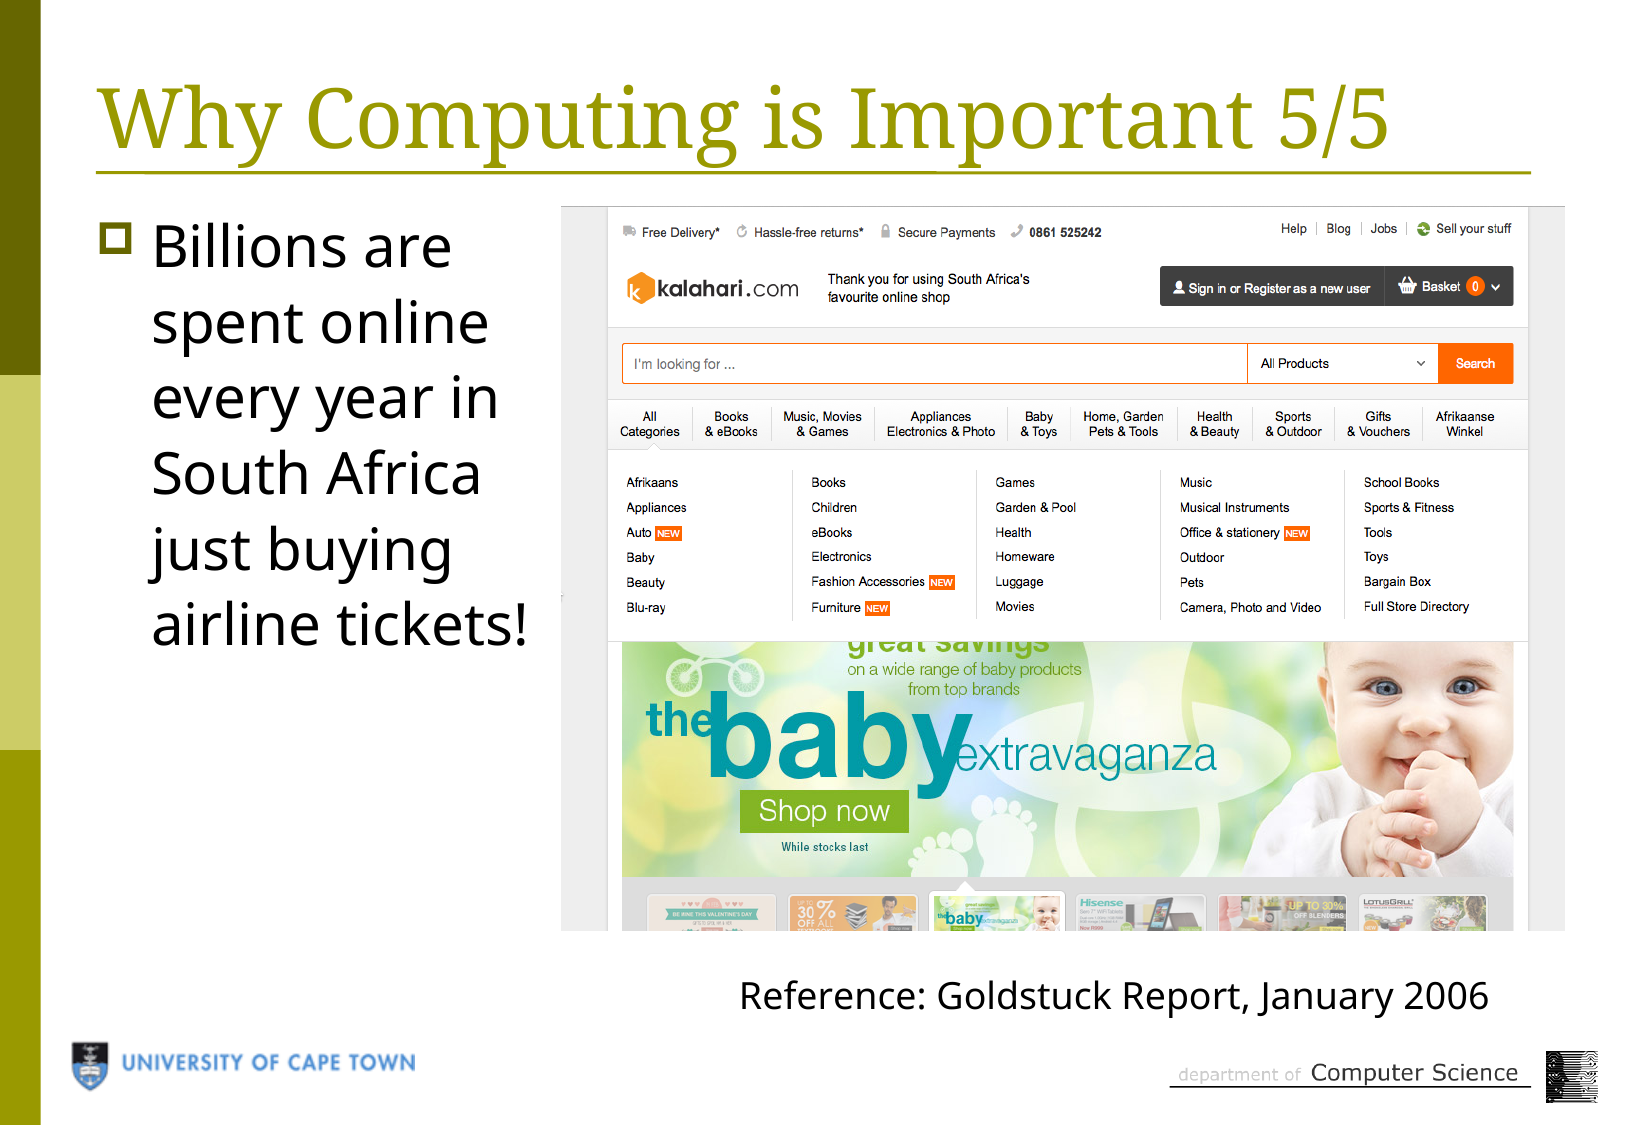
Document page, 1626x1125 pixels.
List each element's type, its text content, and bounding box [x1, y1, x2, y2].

text_box Reference: Goldstuck Report, January 2006 [724, 964, 1506, 1025]
picture [1546, 1051, 1598, 1103]
list Billions are spent online every year in South Africa just buying airline tickets! [81, 196, 565, 1006]
title Why Computing is Important 5/5 [81, 38, 1544, 173]
picture [561, 206, 1565, 931]
picture [61, 1024, 415, 1103]
picture [1169, 1043, 1532, 1091]
